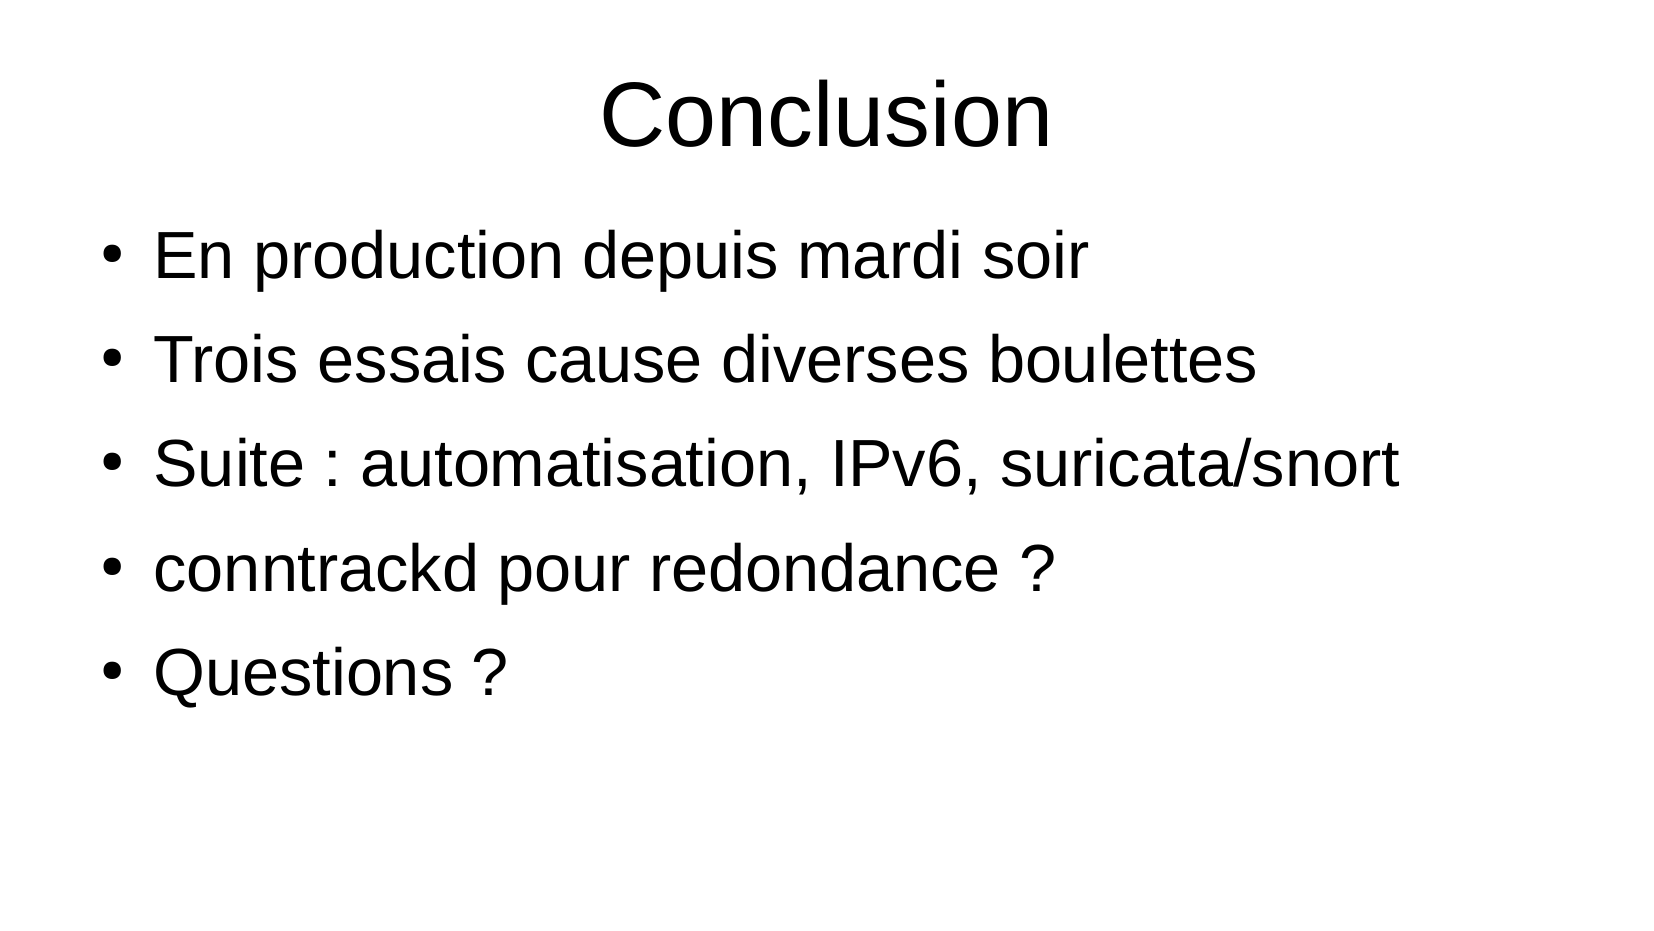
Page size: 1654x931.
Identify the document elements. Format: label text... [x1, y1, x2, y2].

list En production depuis mardi soir Trois essais cause diverses boulettes Suite : automatisation, IPv6, suricata/snort conntrackd pour redondance ? Questions ? [82, 217, 1571, 758]
title Conclusion [82, 37, 1571, 193]
